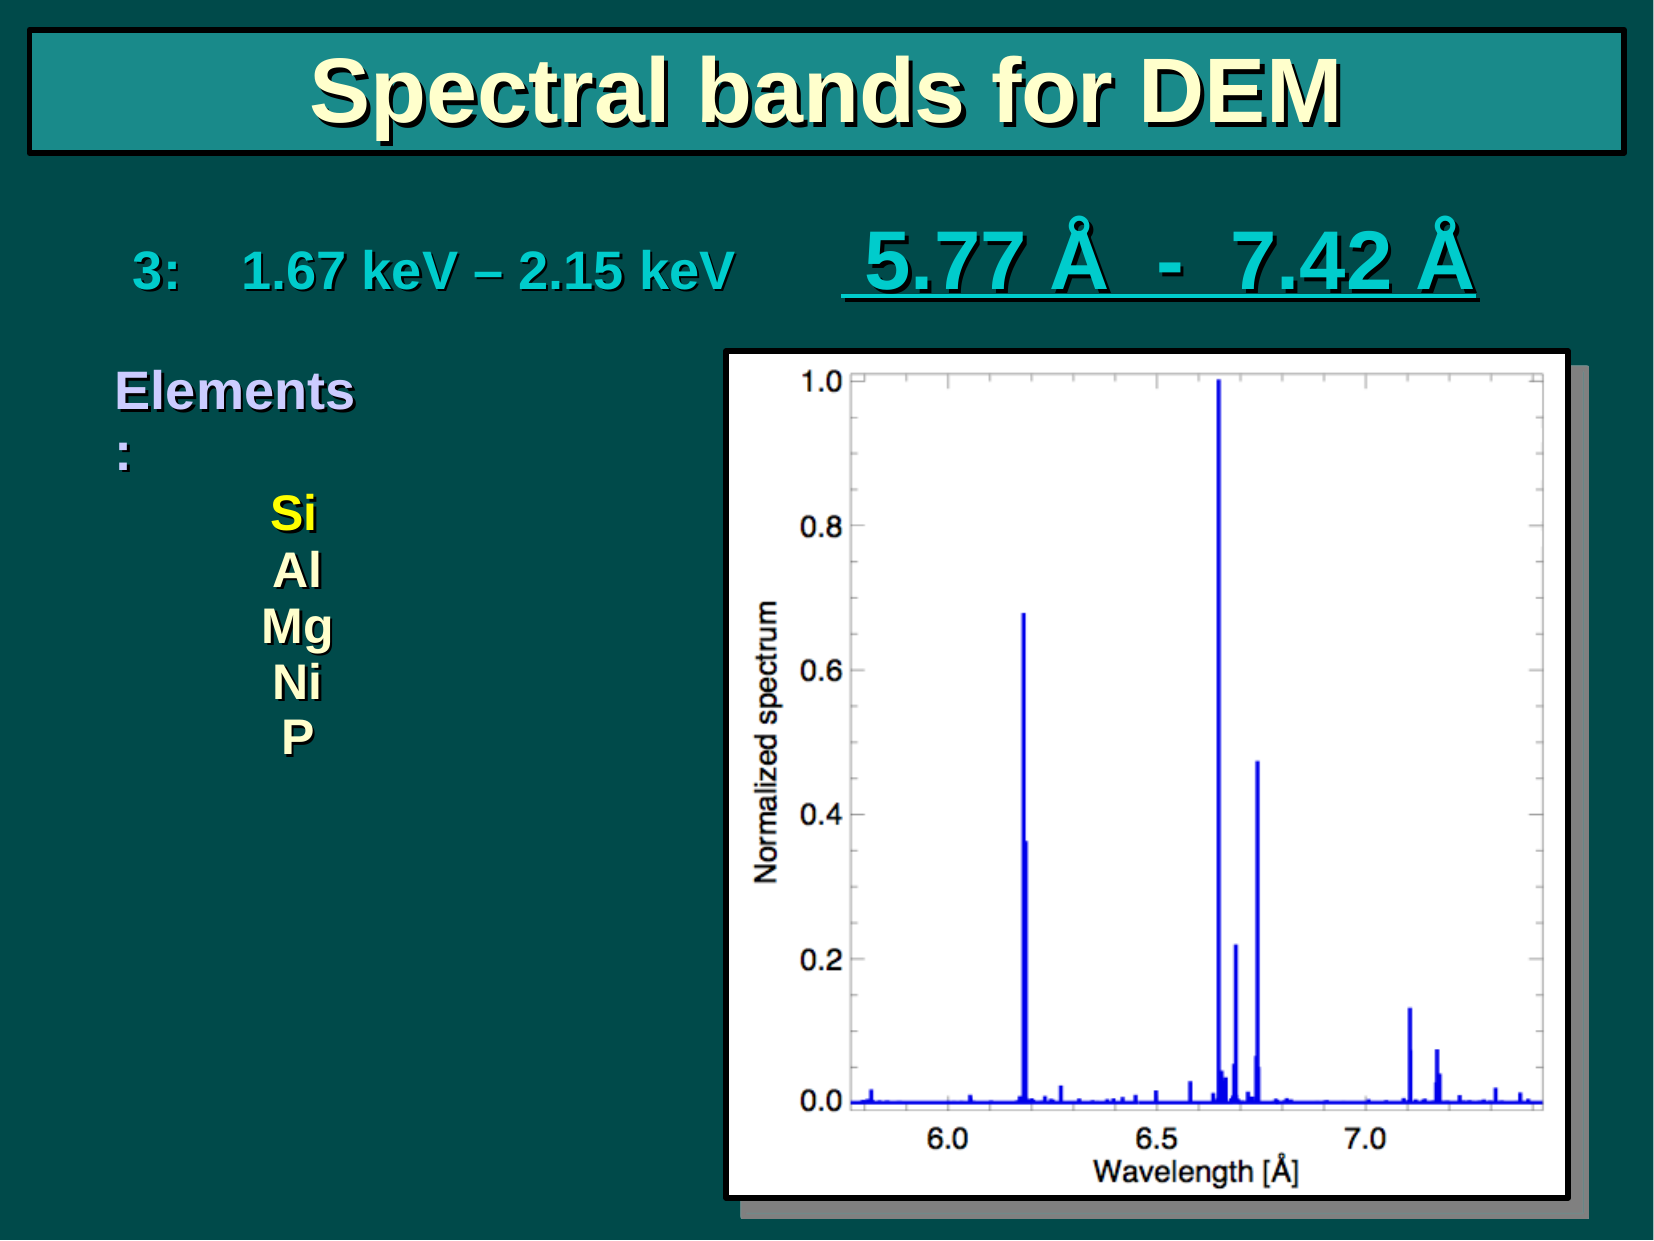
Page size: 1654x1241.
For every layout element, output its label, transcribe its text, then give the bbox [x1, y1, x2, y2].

text_box Spectral bands for DEM [29, 29, 1625, 153]
text_box Elements: Si Al Mg Ni P [99, 353, 384, 857]
picture [729, 354, 1565, 1195]
text_box 3: 1.67 keV – 2.15 keV 5.77 Å - 7.42 Å [118, 206, 1536, 315]
